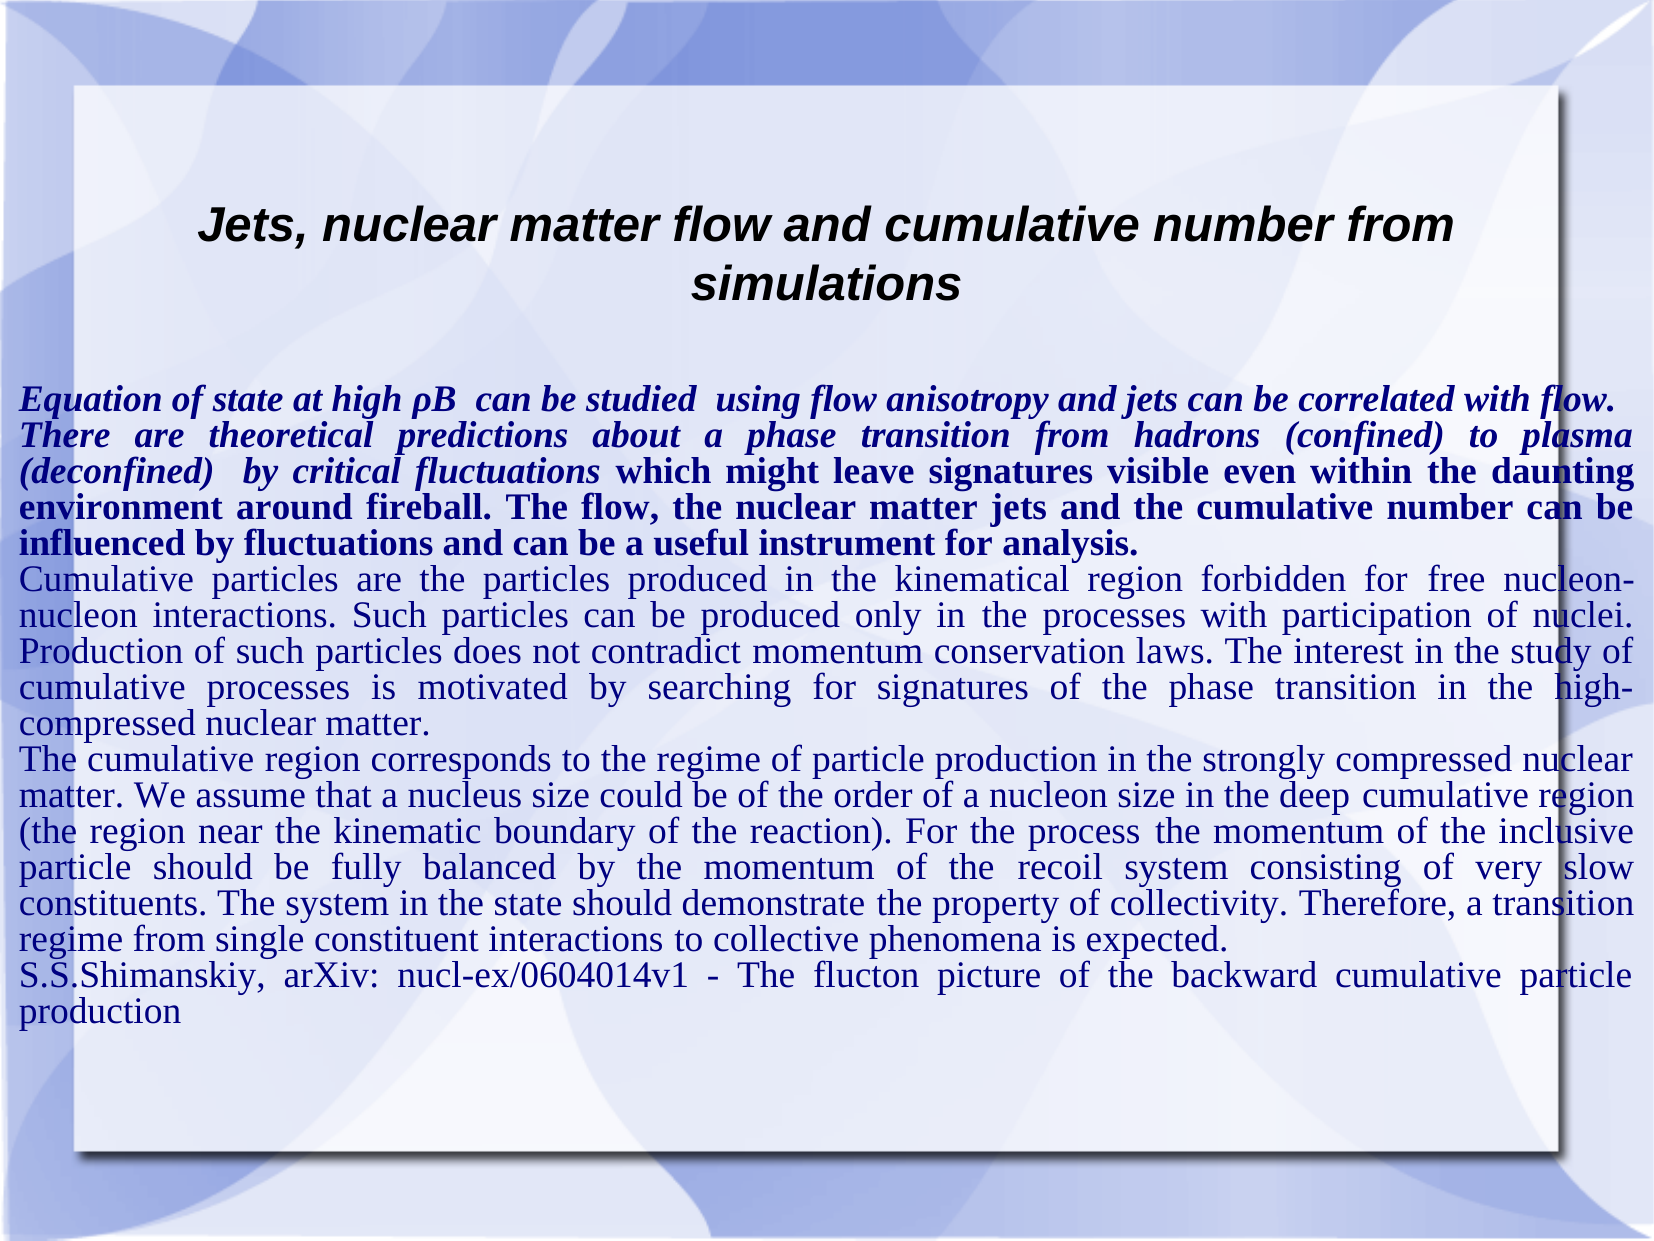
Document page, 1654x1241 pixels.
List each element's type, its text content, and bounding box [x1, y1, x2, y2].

list Equation of state at high ρB can be studied using flow anisotropy and jets can be correlated with flow. There are theoretical predictions about a phase transition from hadrons (confined) to plasma (deconfined) by critical fluctuations which might leave signatures visible even within the daunting environment around fireball. The flow, the nuclear matter jets and the cumulative number can be influenced by fluctuations and can be a useful instrument for analysis. Cumulative particles are the particles produced in the kinematical region forbidden for free nucleon-nucleon interactions. Such particles can be produced only in the processes with participation of nuclei. Production of such particles does not contradict momentum conservation laws. The interest in the study of cumulative processes is motivated by searching for signatures of the phase transition in the high-compressed nuclear matter. The cumulative region corresponds to the regime of particle production in the strongly compressed nuclear matter. We assume that a nucleus size could be of the order of a nucleon size in the deep cumulative region (the region near the kinematic boundary of the reaction). For the process the momentum of the inclusive particle should be fully balanced by the momentum of the recoil system consisting of very slow constituents. The system in the state should demonstrate the property of collectivity. Therefore, a transition regime from single constituent interactions to collective phenomena is expected. S.S.Shimanskiy, arXiv: nucl-ex/0604014v1 - The flucton picture of the backward cumulative particle production [19, 383, 1635, 1157]
title Jets, nuclear matter flow and cumulative number from simulations [82, 192, 1571, 310]
